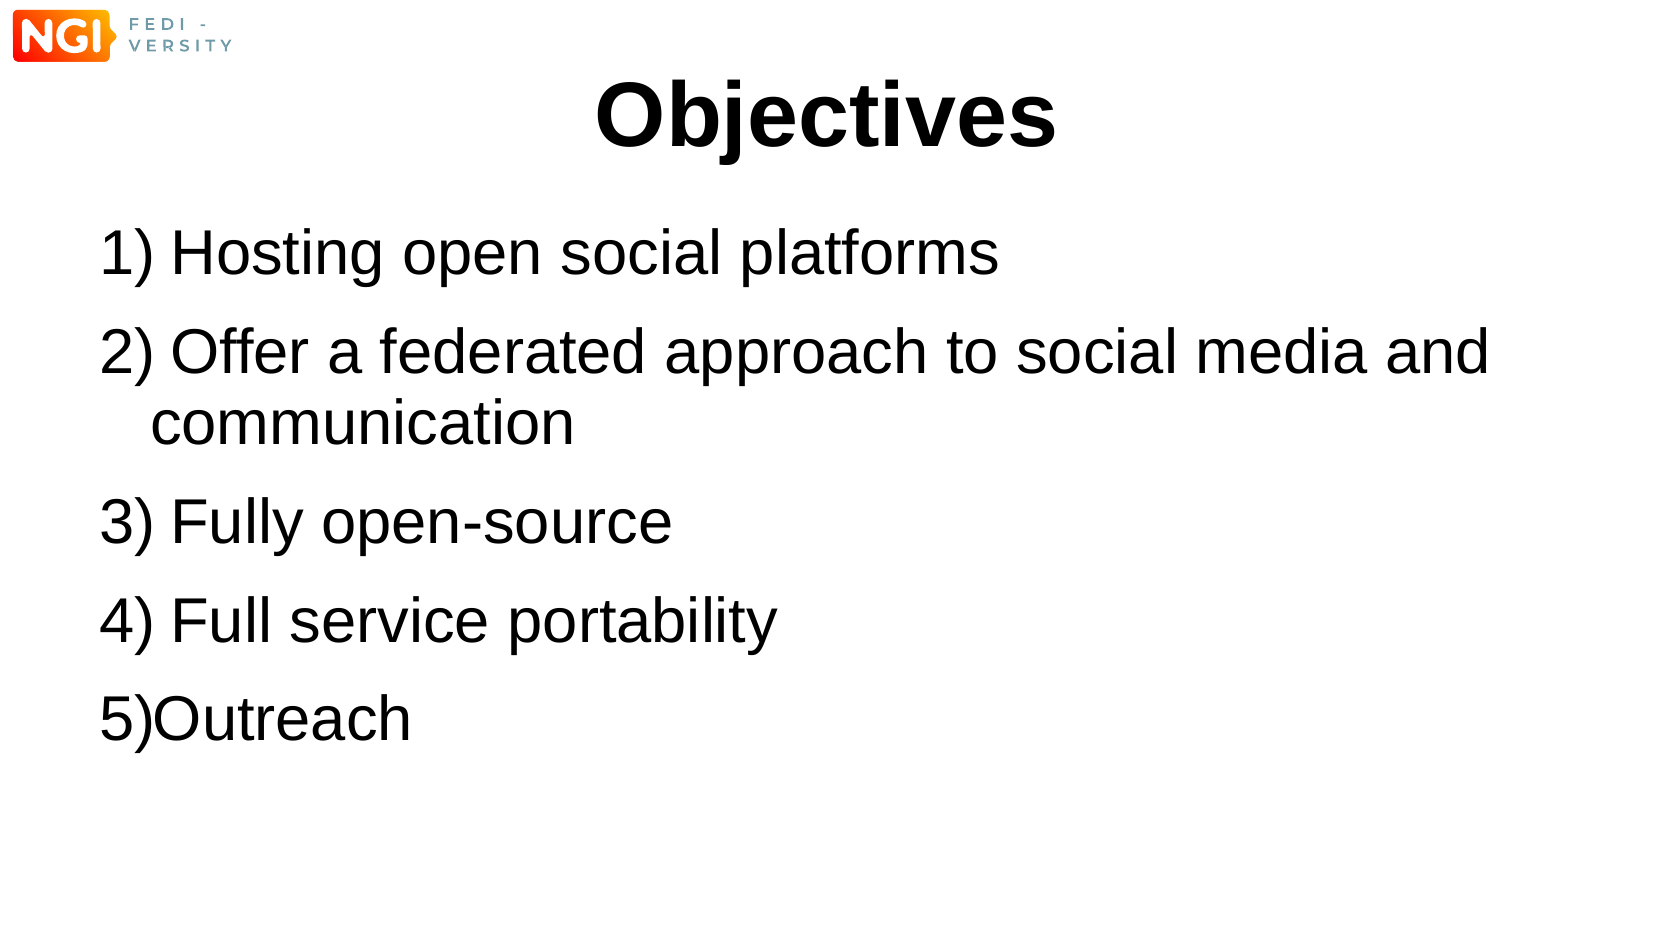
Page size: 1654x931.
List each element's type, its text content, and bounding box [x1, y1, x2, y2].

picture [12, 9, 232, 63]
list Hosting open social platforms Offer a federated approach to social media and communication Fully open-source Full service portability Outreach [82, 217, 1571, 758]
title Objectives [82, 37, 1571, 193]
